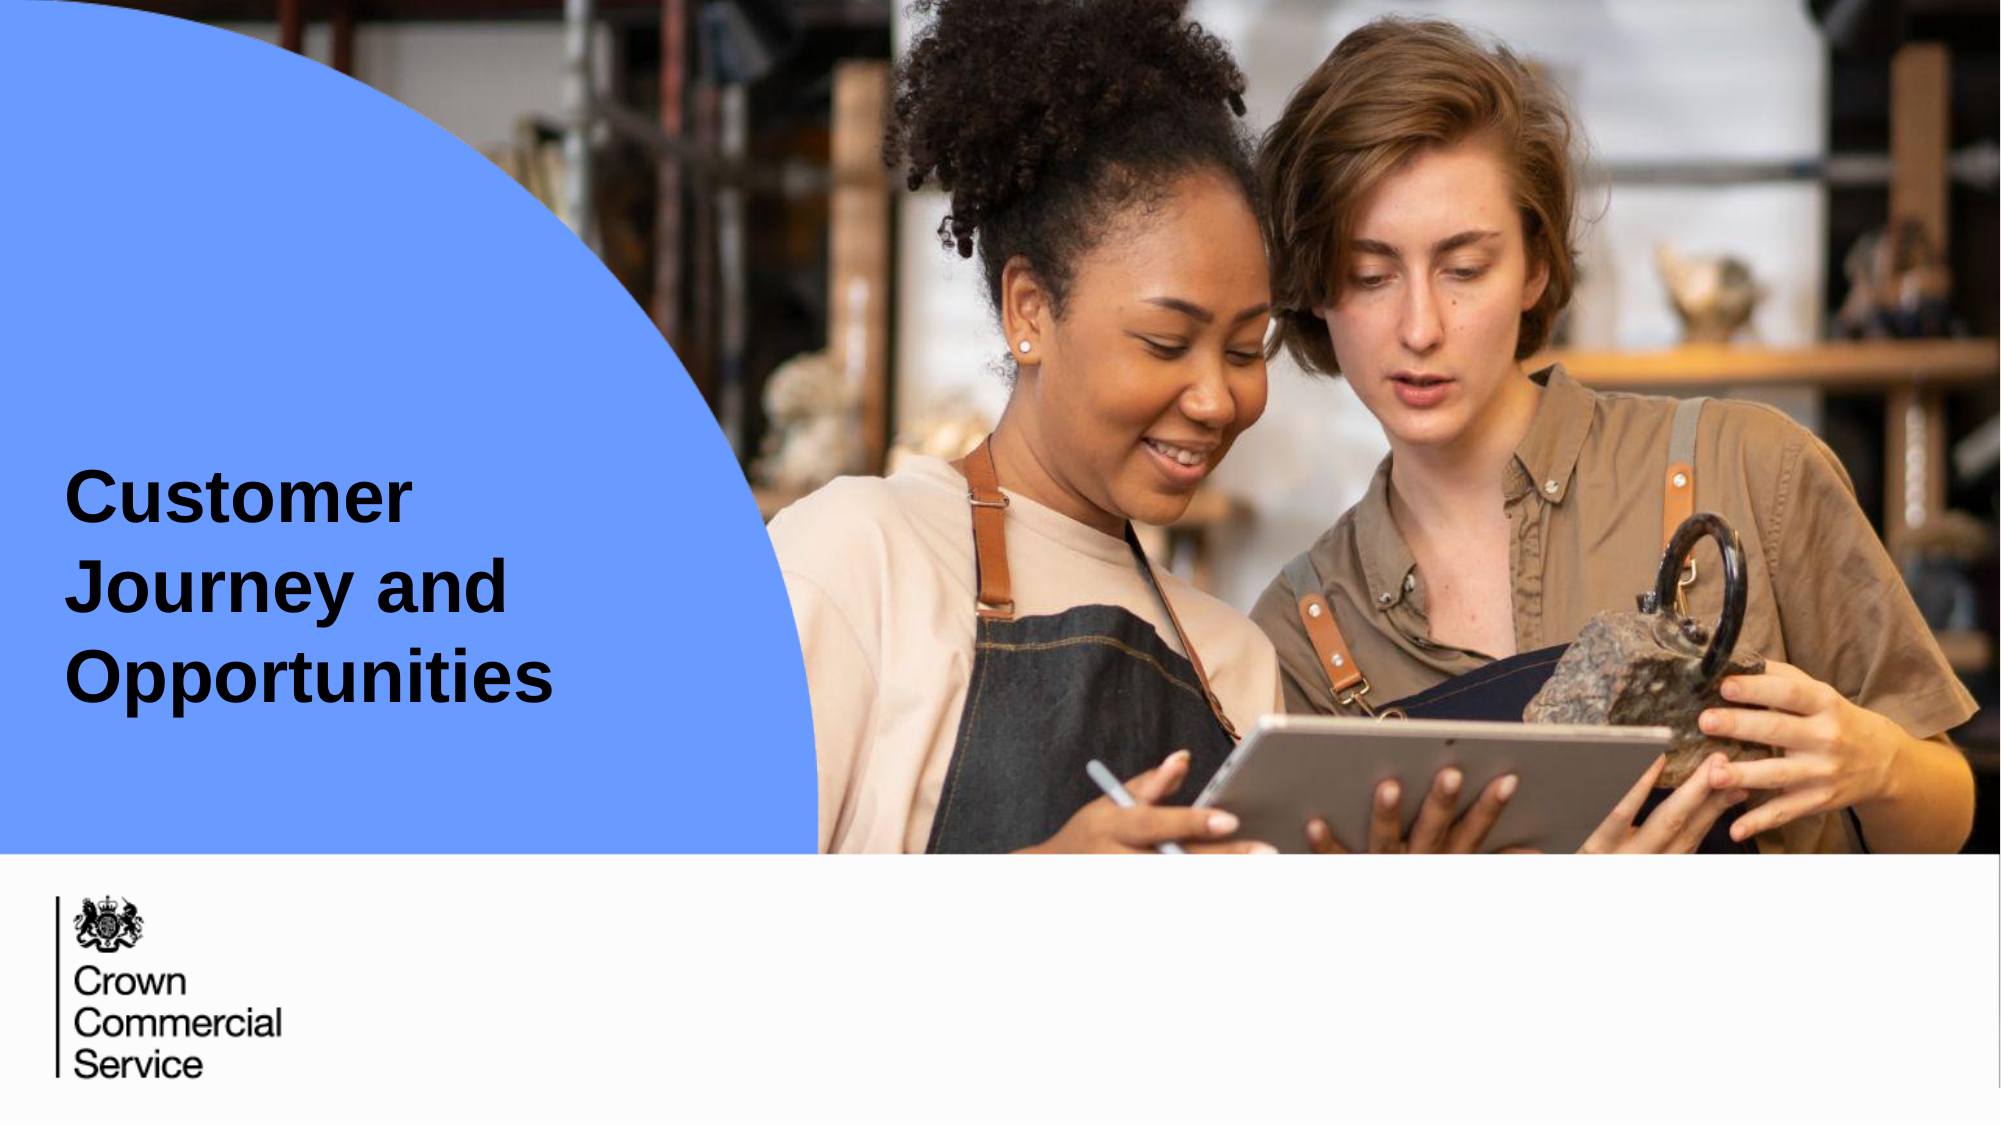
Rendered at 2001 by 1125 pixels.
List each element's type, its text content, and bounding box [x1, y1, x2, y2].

title Customer Journey and Opportunities [64, 447, 681, 760]
